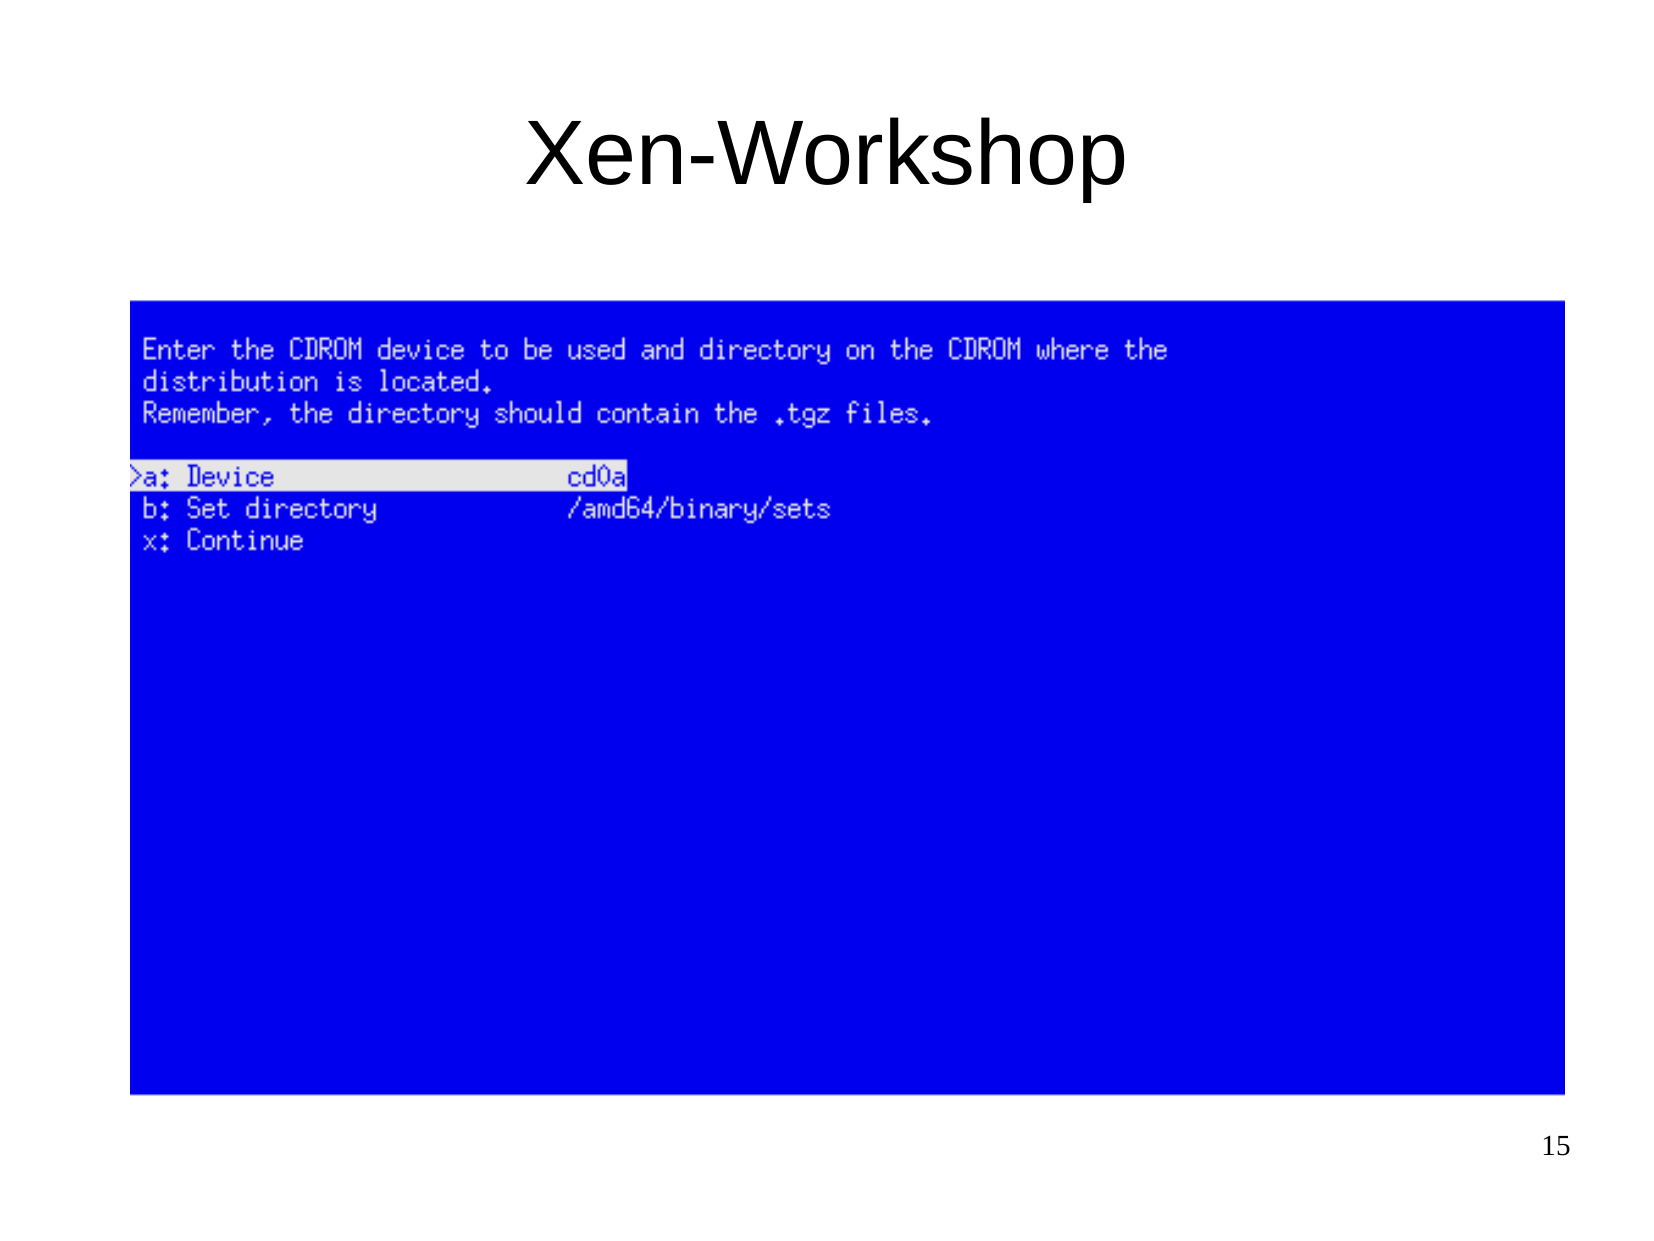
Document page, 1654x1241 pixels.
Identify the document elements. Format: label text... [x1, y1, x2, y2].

picture [130, 299, 1565, 1098]
title Xen-Workshop [82, 49, 1571, 257]
